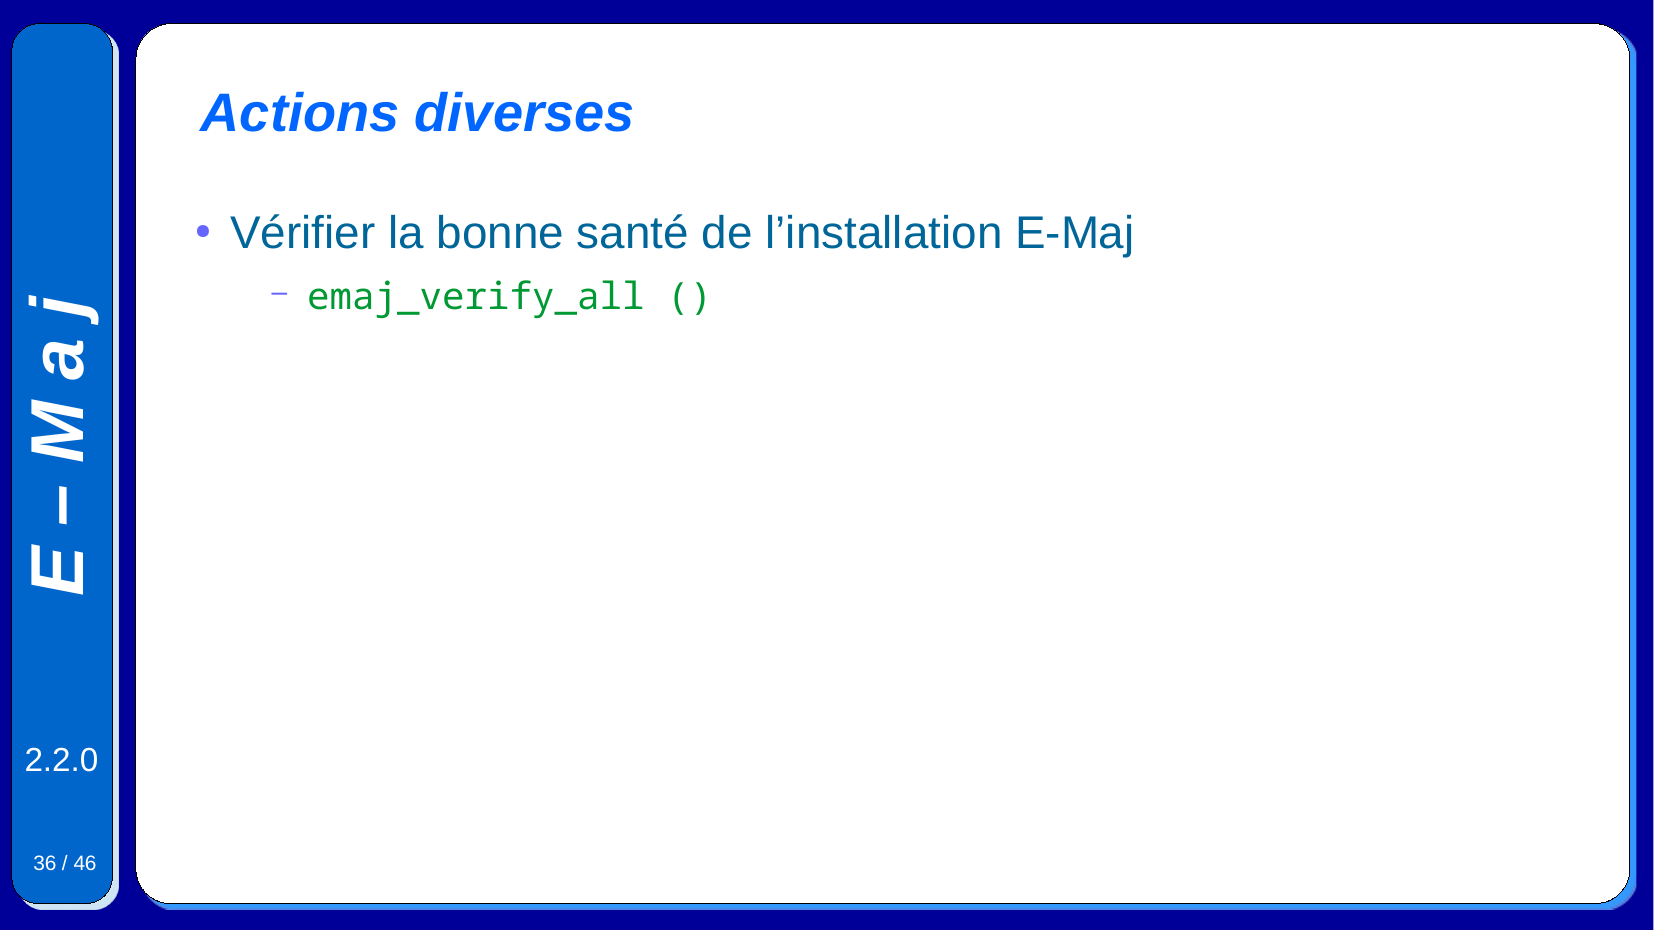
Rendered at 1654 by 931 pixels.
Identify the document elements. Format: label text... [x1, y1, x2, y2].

title Actions diverses [200, 34, 1575, 191]
list Vérifier la bonne santé de l’installation E-Maj emaj_verify_all () [177, 206, 1587, 827]
